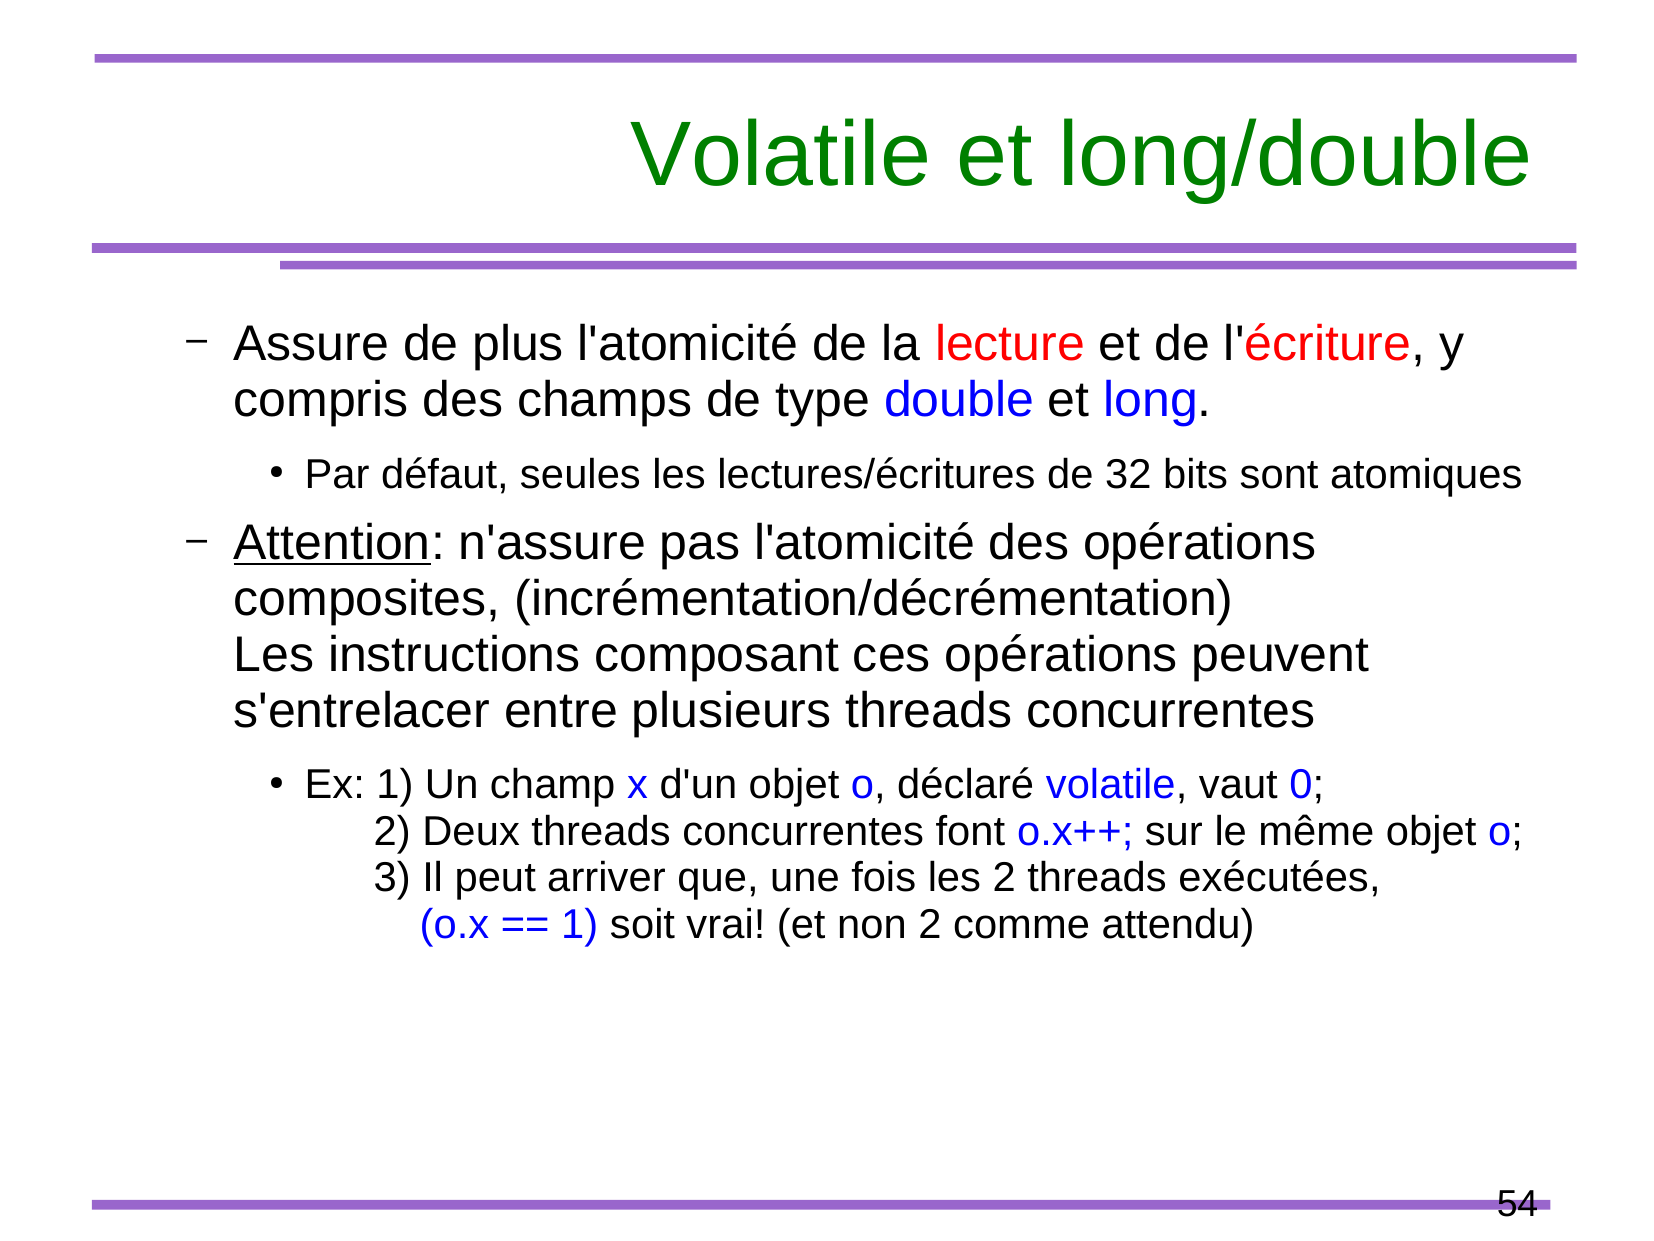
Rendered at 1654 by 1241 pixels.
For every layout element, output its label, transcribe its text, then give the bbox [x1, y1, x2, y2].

list Assure de plus l'atomicité de la lecture et de l'écriture, y compris des champs de type double et long. Par défaut, seules les lectures/écritures de 32 bits sont atomiques Attention: n'assure pas l'atomicité des opérations composites, (incrémentation/décrémentation) Les instructions composant ces opérations peuvent s'entrelacer entre plusieurs threads concurrentes Ex: 1) Un champ x d'un objet o, déclaré volatile, vaut 0; 2) Deux threads concurrentes font o.x++; sur le même objet o; 3) Il peut arriver que, une fois les 2 threads exécutées, (o.x == 1) soit vrai! (et non 2 comme attendu) [92, 315, 1563, 1163]
title Volatile et long/double [121, 49, 1534, 257]
